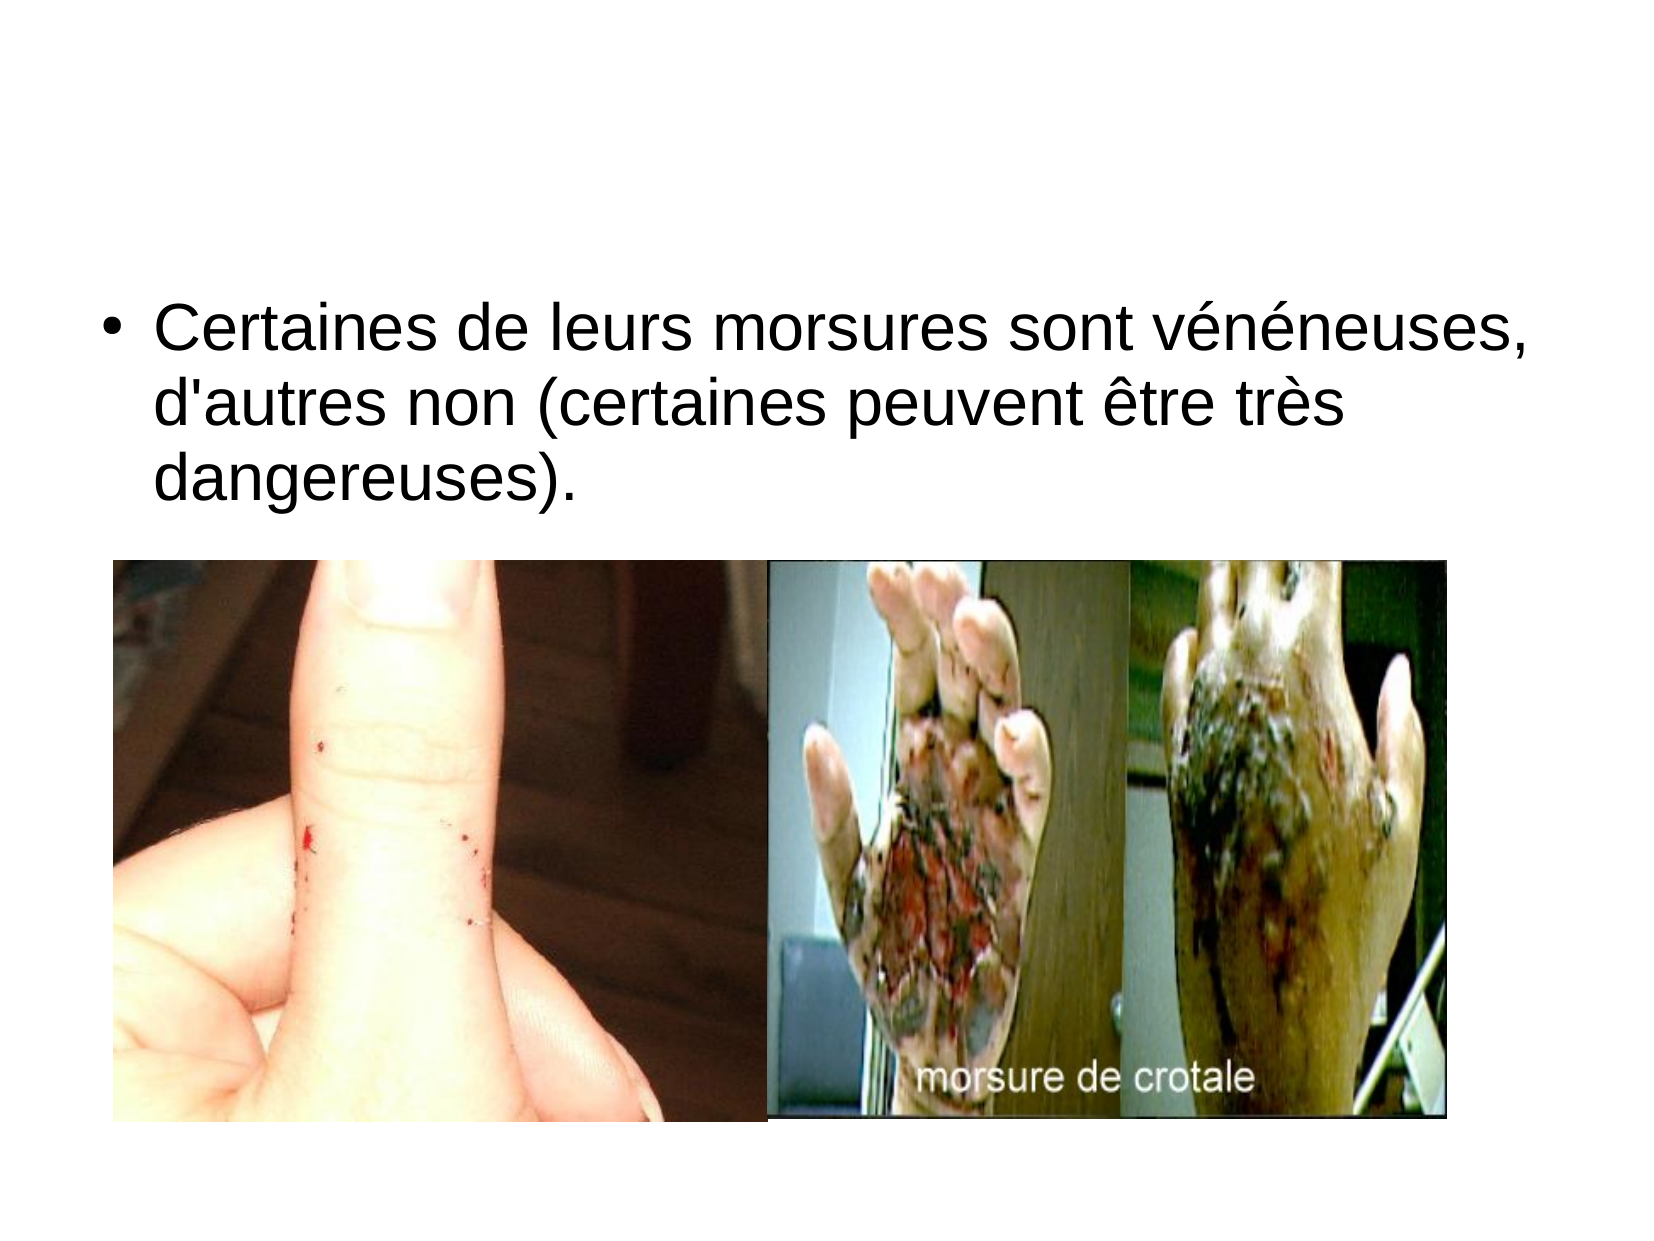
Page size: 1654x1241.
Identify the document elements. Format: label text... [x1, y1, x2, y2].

picture [113, 560, 1447, 1123]
list Certaines de leurs morsures sont vénéneuses, d'autres non (certaines peuvent être très dangereuses). [82, 290, 1571, 1094]
